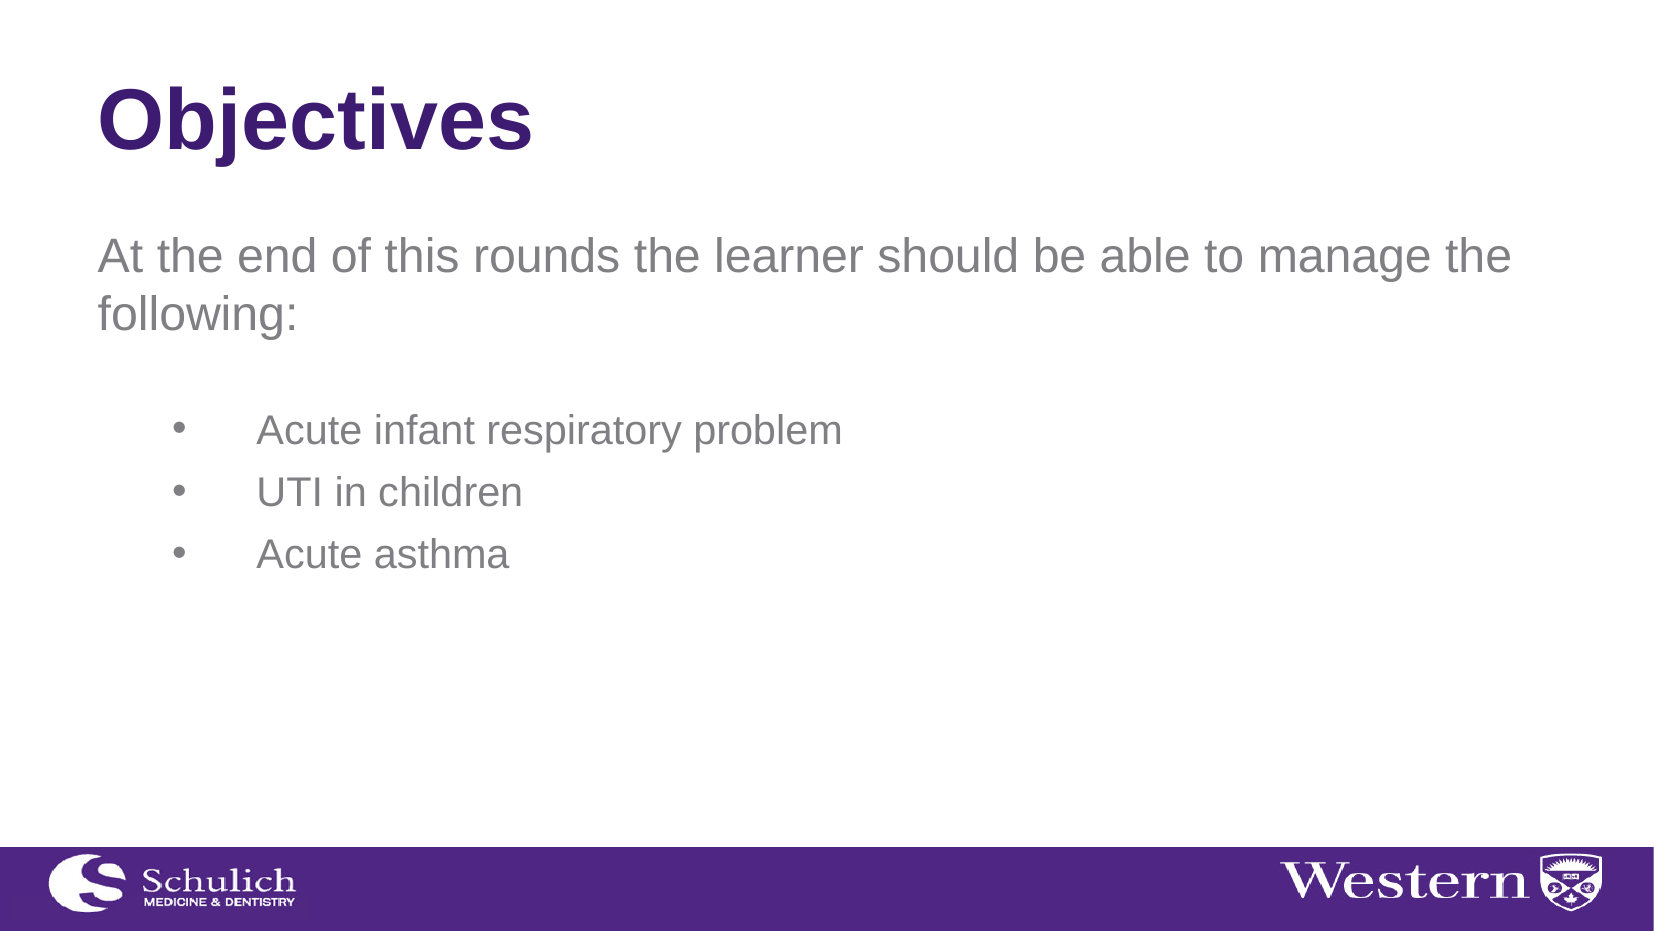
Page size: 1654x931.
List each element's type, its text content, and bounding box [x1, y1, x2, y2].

picture [0, 0, 1654, 931]
list At the end of this rounds the learner should be able to manage the following: Acute infant respiratory problem UTI in children Acute asthma [82, 217, 1571, 831]
title Objectives [82, 37, 1571, 193]
